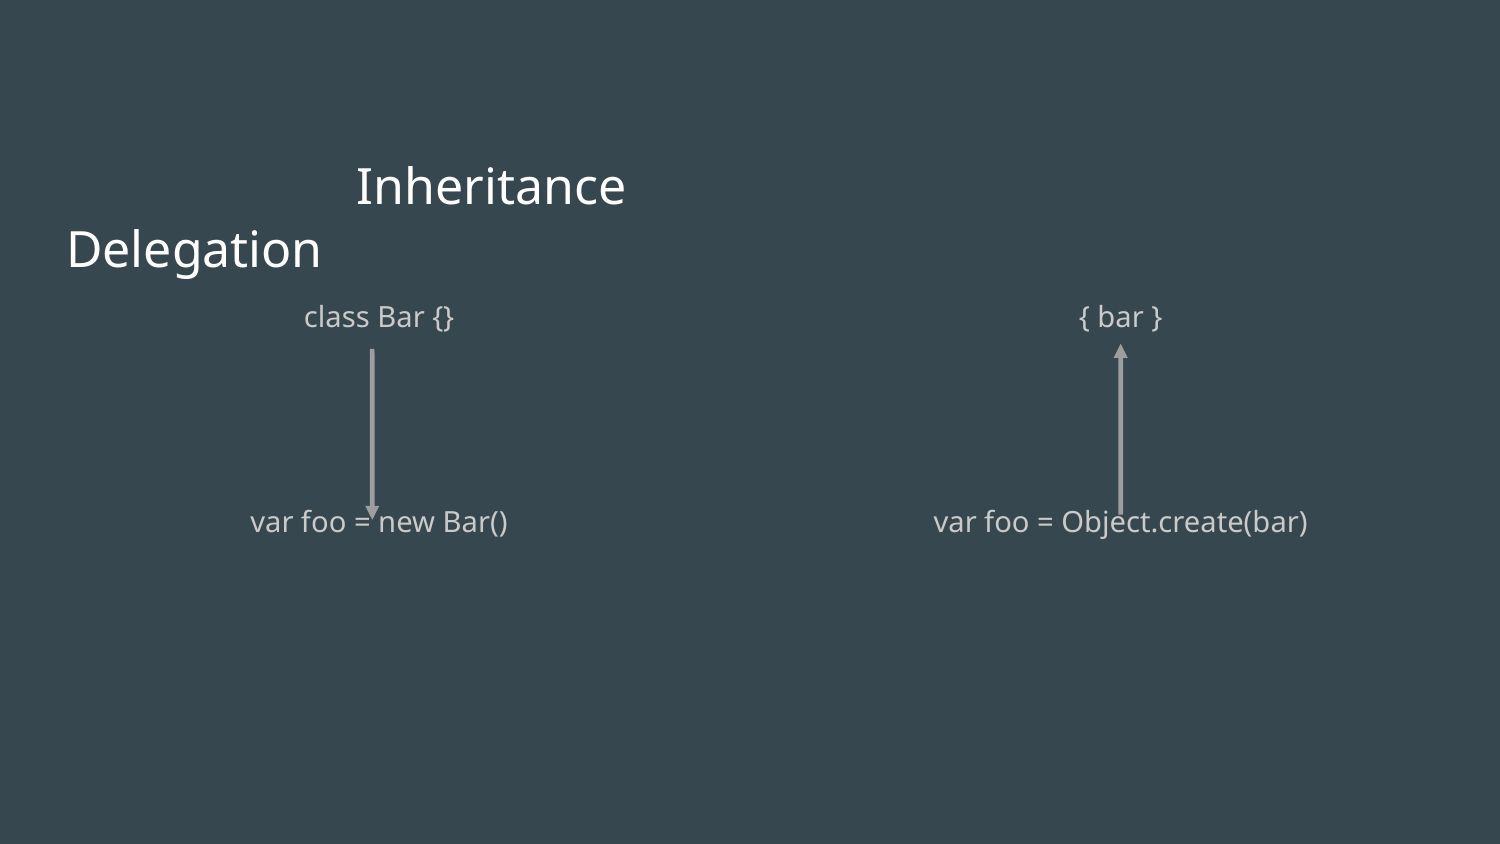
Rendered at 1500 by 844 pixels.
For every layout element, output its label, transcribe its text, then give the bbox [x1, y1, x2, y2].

list class Bar {} var foo = new Bar() [51, 283, 708, 844]
list { bar } var foo = Object.create(bar) [792, 283, 1449, 844]
title Inheritance Delegation [51, 127, 1449, 221]
